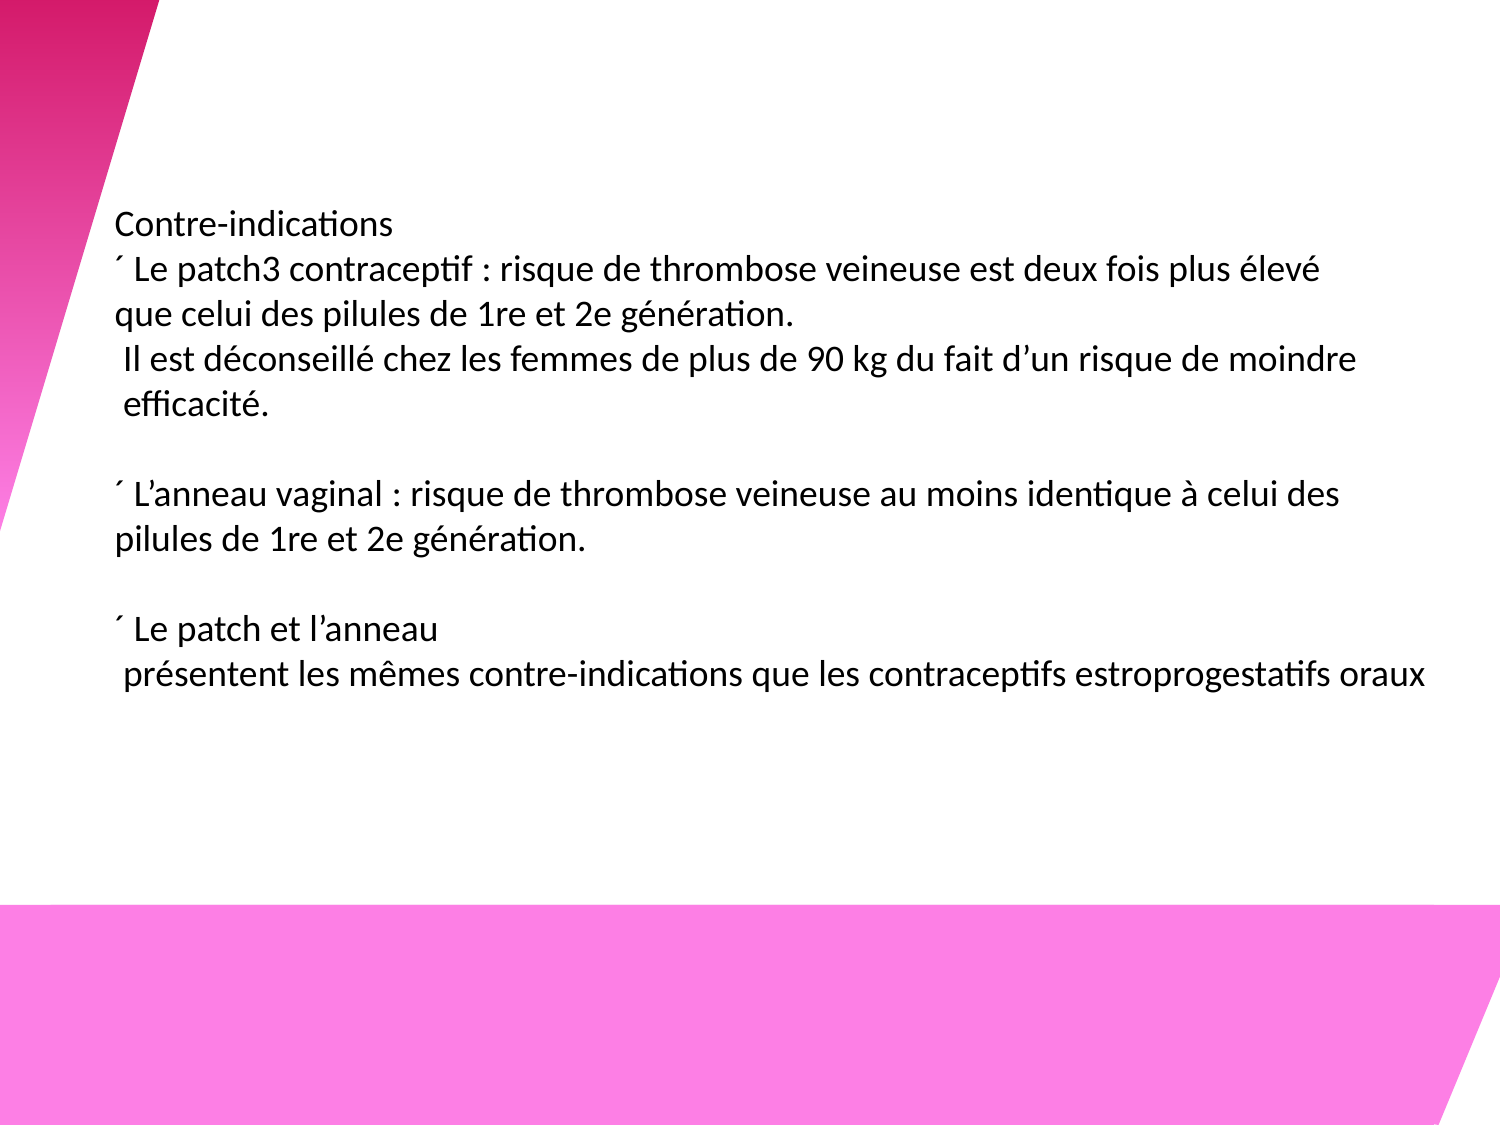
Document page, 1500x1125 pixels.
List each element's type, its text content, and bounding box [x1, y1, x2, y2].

text_box Contre-indications ´ Le patch3 contraceptif : risque de thrombose veineuse est deux fois plus élevé que celui des pilules de 1re et 2e génération. Il est déconseillé chez les femmes de plus de 90 kg du fait d’un risque de moindre efficacité. ´ L’anneau vaginal : risque de thrombose veineuse au moins identique à celui des pilules de 1re et 2e génération. ´ Le patch et l’anneau présentent les mêmes contre-indications que les contraceptifs estroprogestatifs oraux [99, 191, 1490, 792]
text_box [0, 0, 160, 532]
text_box [0, 904, 1500, 1125]
subtitle [75, 45, 1426, 1005]
